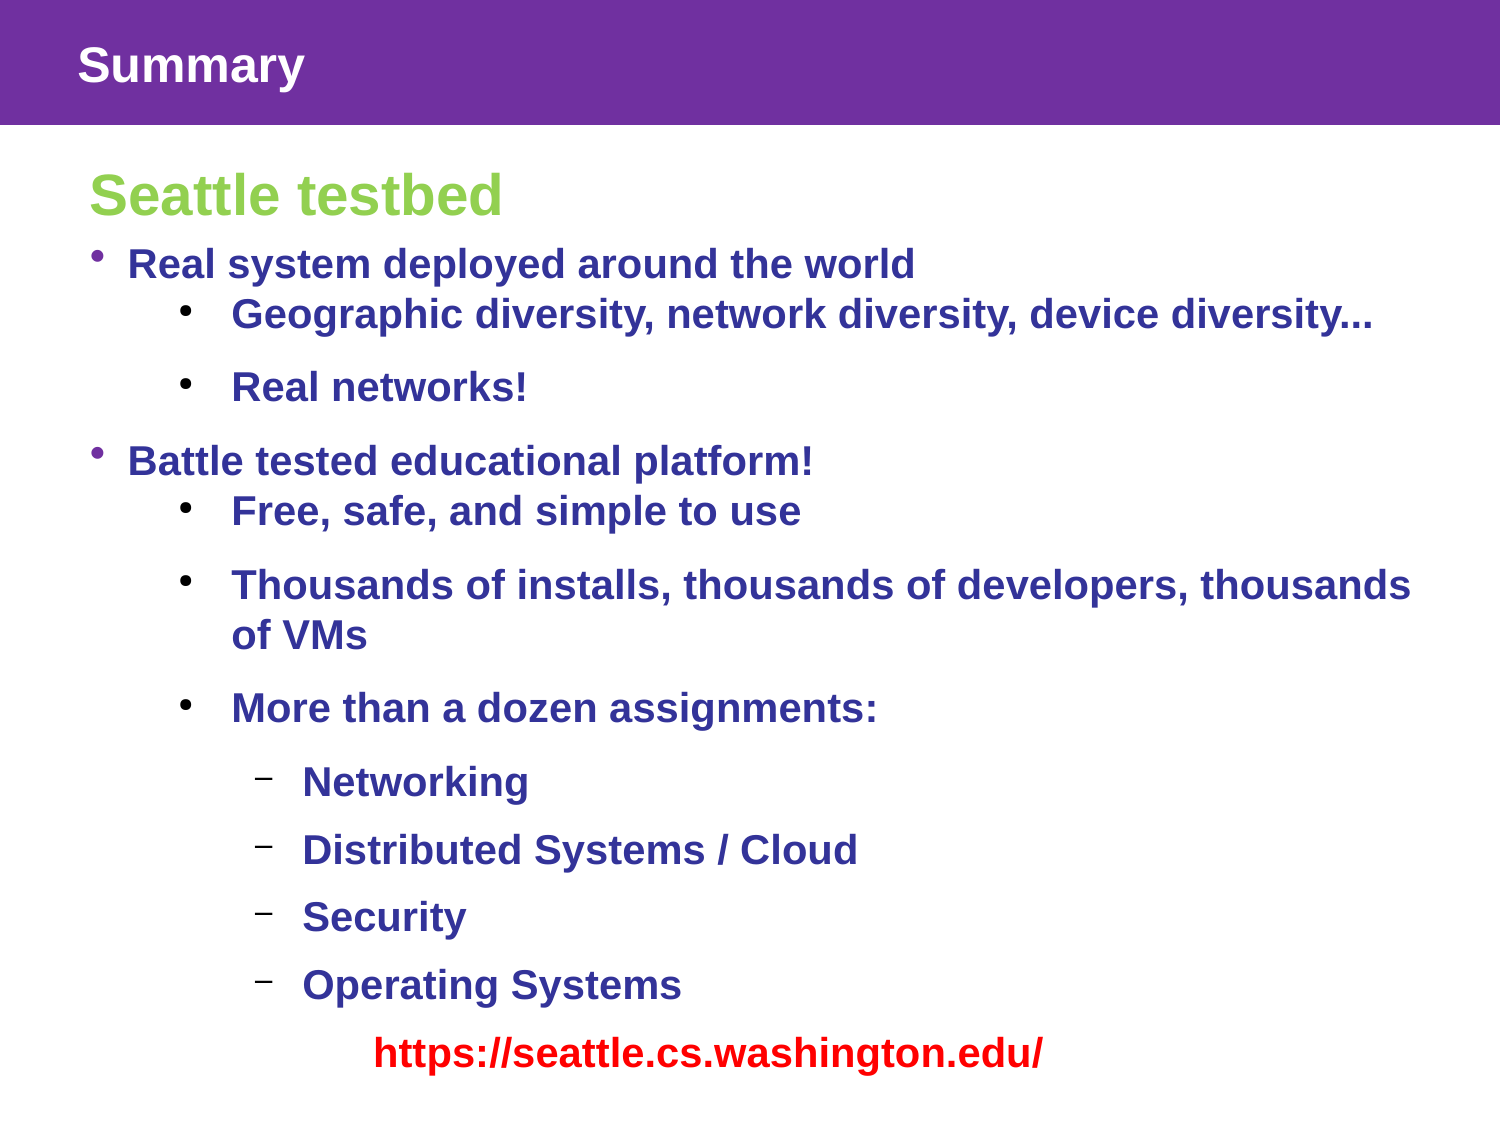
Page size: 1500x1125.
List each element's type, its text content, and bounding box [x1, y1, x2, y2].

text_box [0, 0, 1500, 125]
text_box Summary [62, 24, 1450, 100]
list Seattle testbed Real system deployed around the world Geographic diversity, network diversity, device diversity... Real networks! Battle tested educational platform! Free, safe, and simple to use Thousands of installs, thousands of developers, thousands of VMs More than a dozen assignments: Networking Distributed Systems / Cloud Security Operating Systems https://seattle.cs.washington.edu/ [75, 149, 1450, 1043]
